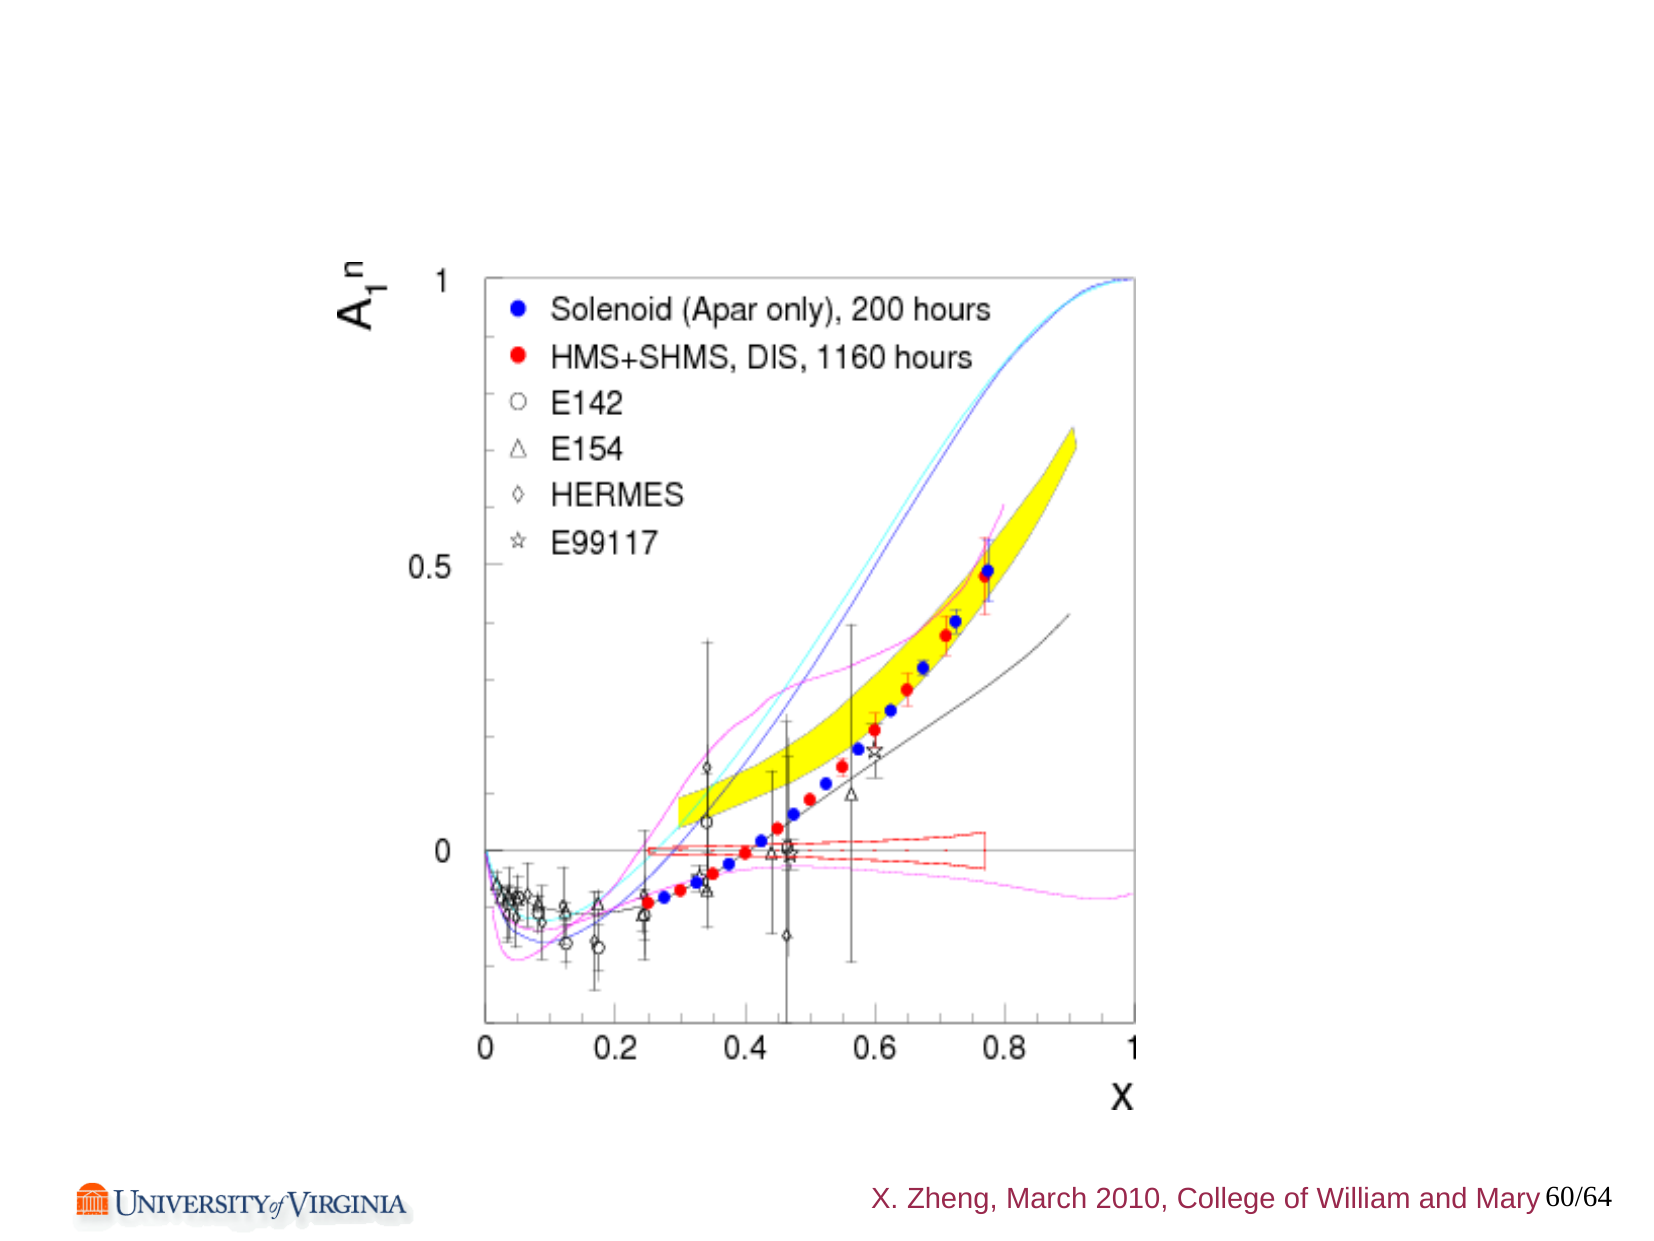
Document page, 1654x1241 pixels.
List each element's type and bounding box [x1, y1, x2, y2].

picture [337, 262, 1136, 1110]
picture [53, 1165, 427, 1241]
